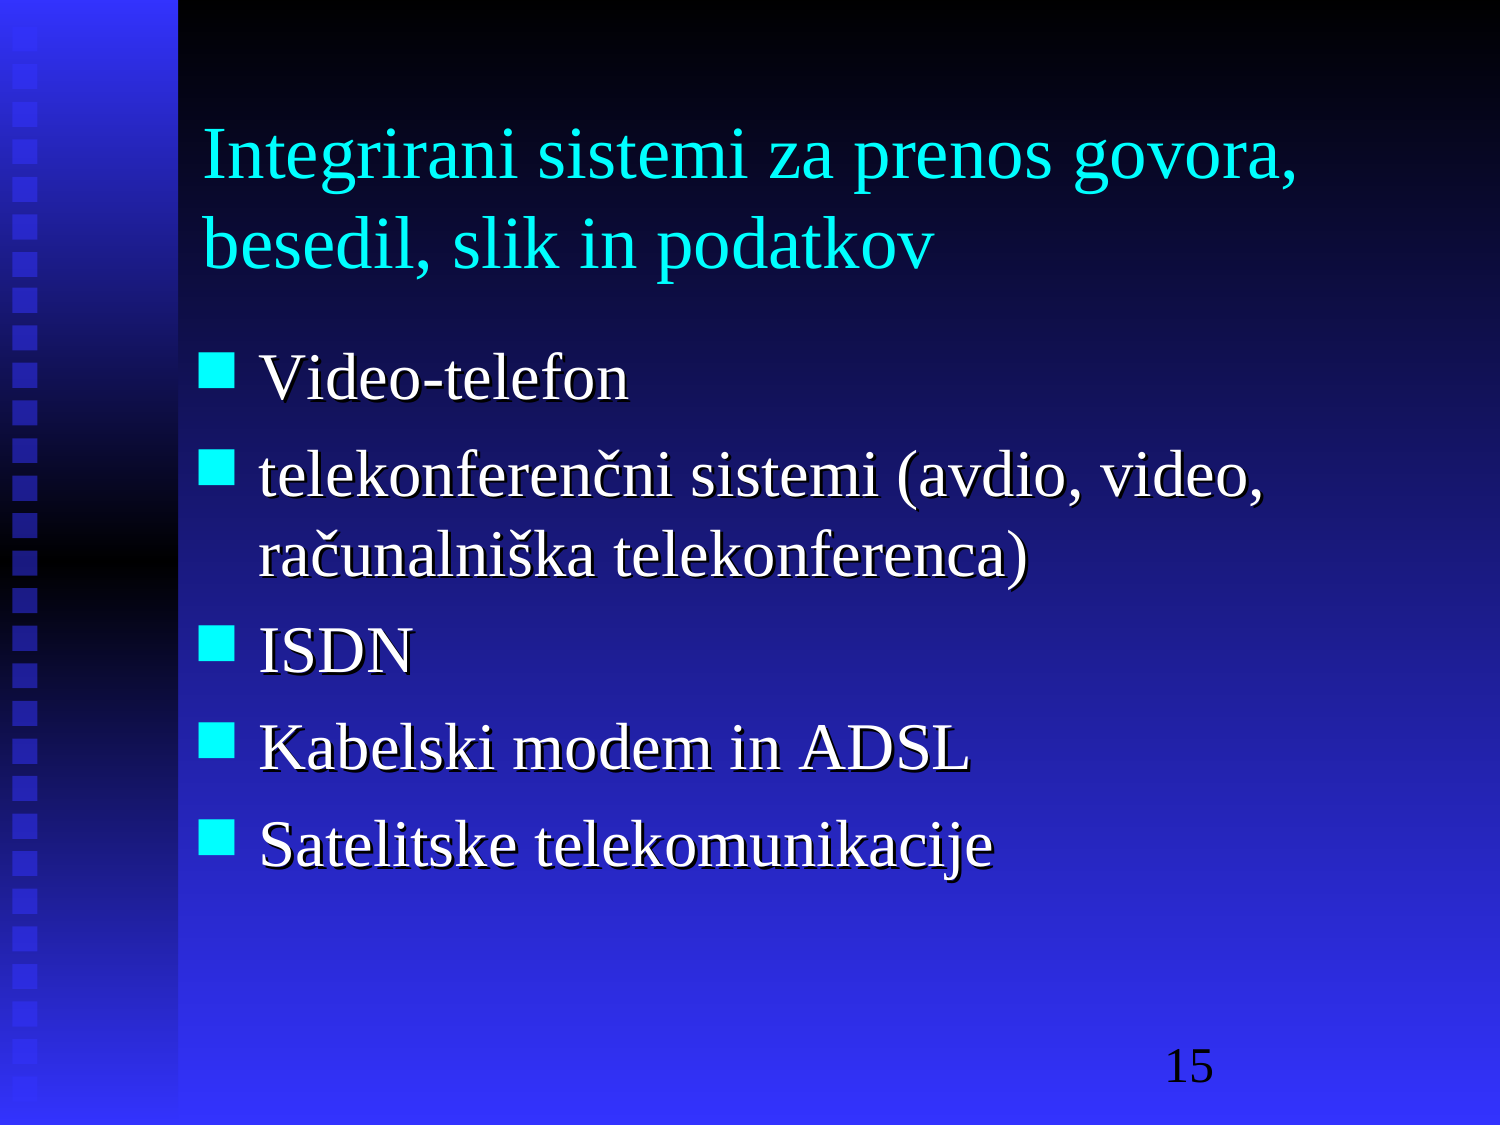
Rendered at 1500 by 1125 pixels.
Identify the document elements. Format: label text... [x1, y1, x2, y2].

list Video-telefon telekonferenčni sistemi (avdio, video, računalniška telekonferenca) ISDN Kabelski modem in ADSL Satelitske telekomunikacije [187, 324, 1463, 1001]
title Integrirani sistemi za prenos govora, besedil, slik in podatkov [187, 96, 1463, 292]
